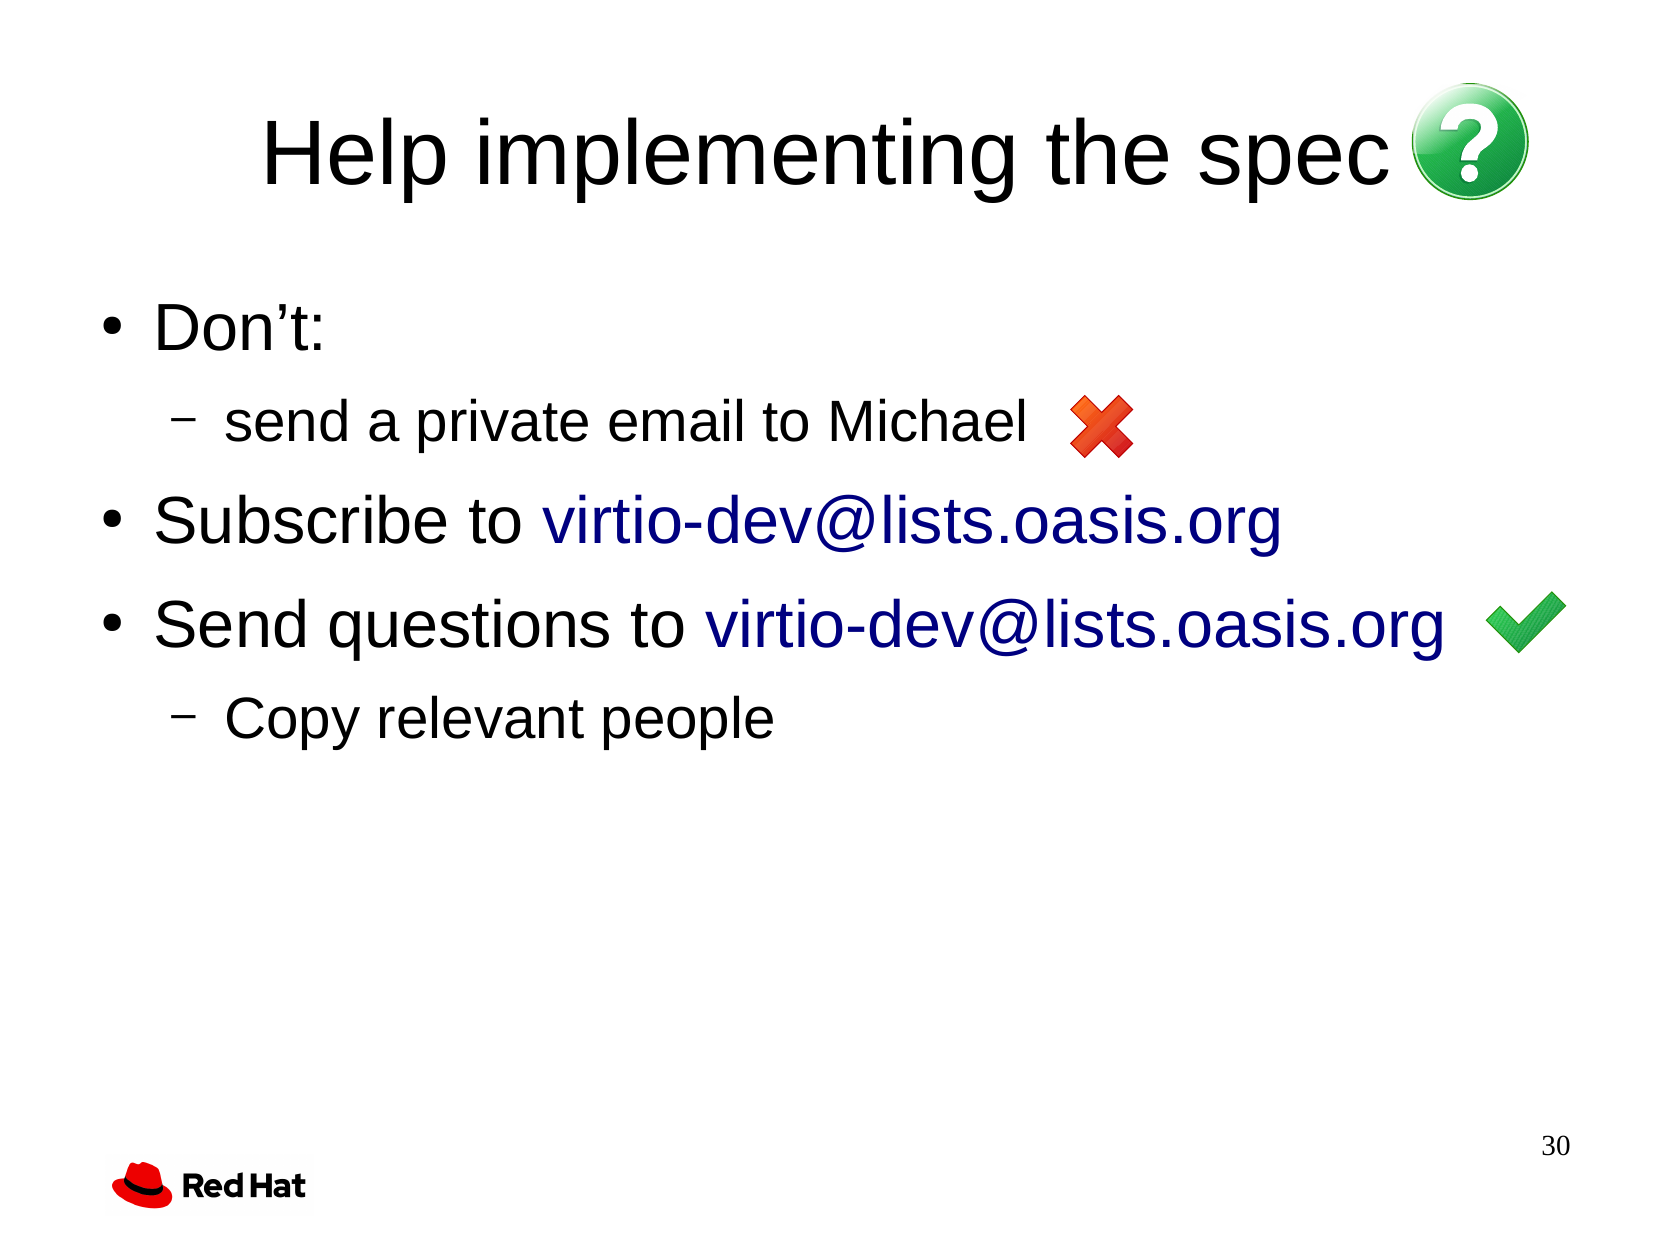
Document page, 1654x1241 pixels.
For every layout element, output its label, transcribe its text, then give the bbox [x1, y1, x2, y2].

picture [1047, 372, 1156, 481]
list Don’t: send a private email to Michael Subscribe to virtio-dev@lists.oasis.org Send questions to virtio-dev@lists.oasis.org Copy relevant people [82, 290, 1571, 1010]
picture [1470, 564, 1581, 676]
title Help implementing the spec [82, 49, 1571, 257]
picture [105, 1154, 314, 1216]
picture [1388, 56, 1556, 224]
